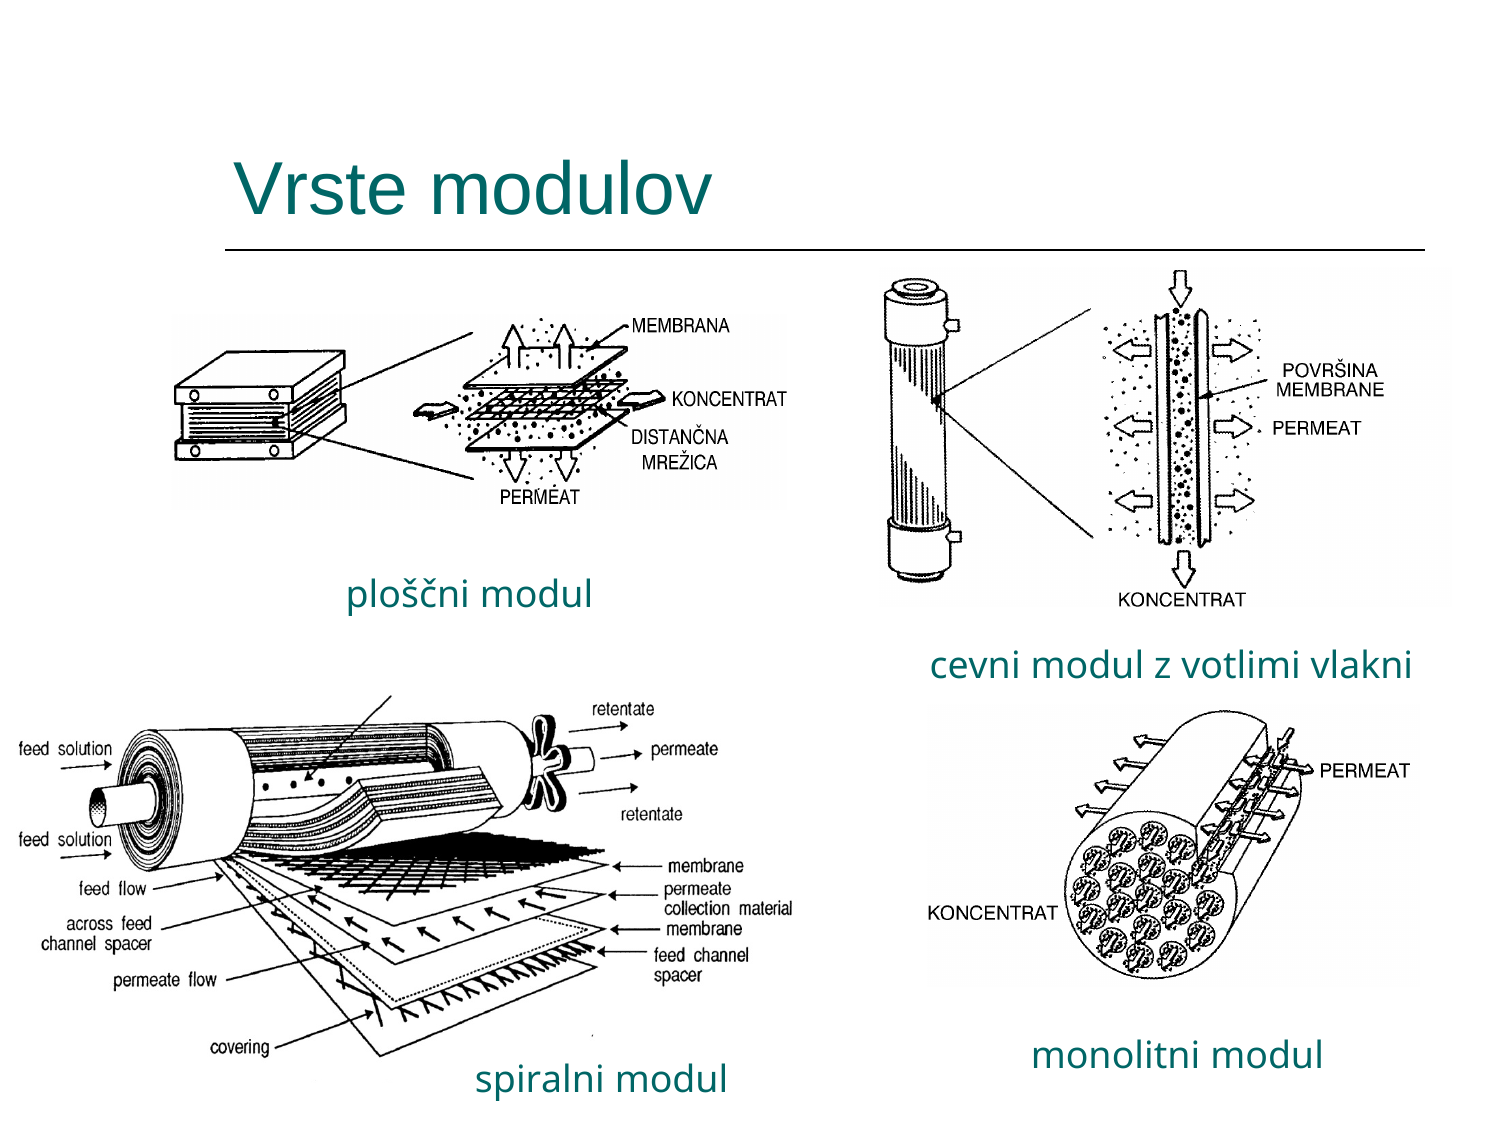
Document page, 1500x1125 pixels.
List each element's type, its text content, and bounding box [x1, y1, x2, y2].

text_box spiralni modul [460, 1046, 744, 1108]
picture [171, 314, 787, 510]
picture [927, 704, 1420, 987]
text_box ploščni modul [330, 562, 609, 623]
title Vrste modulov [218, 49, 1454, 237]
text_box monolitni modul [1016, 1023, 1340, 1084]
picture [879, 267, 1452, 607]
picture [0, 668, 798, 1083]
text_box cevni modul z votlimi vlakni [914, 633, 1439, 694]
